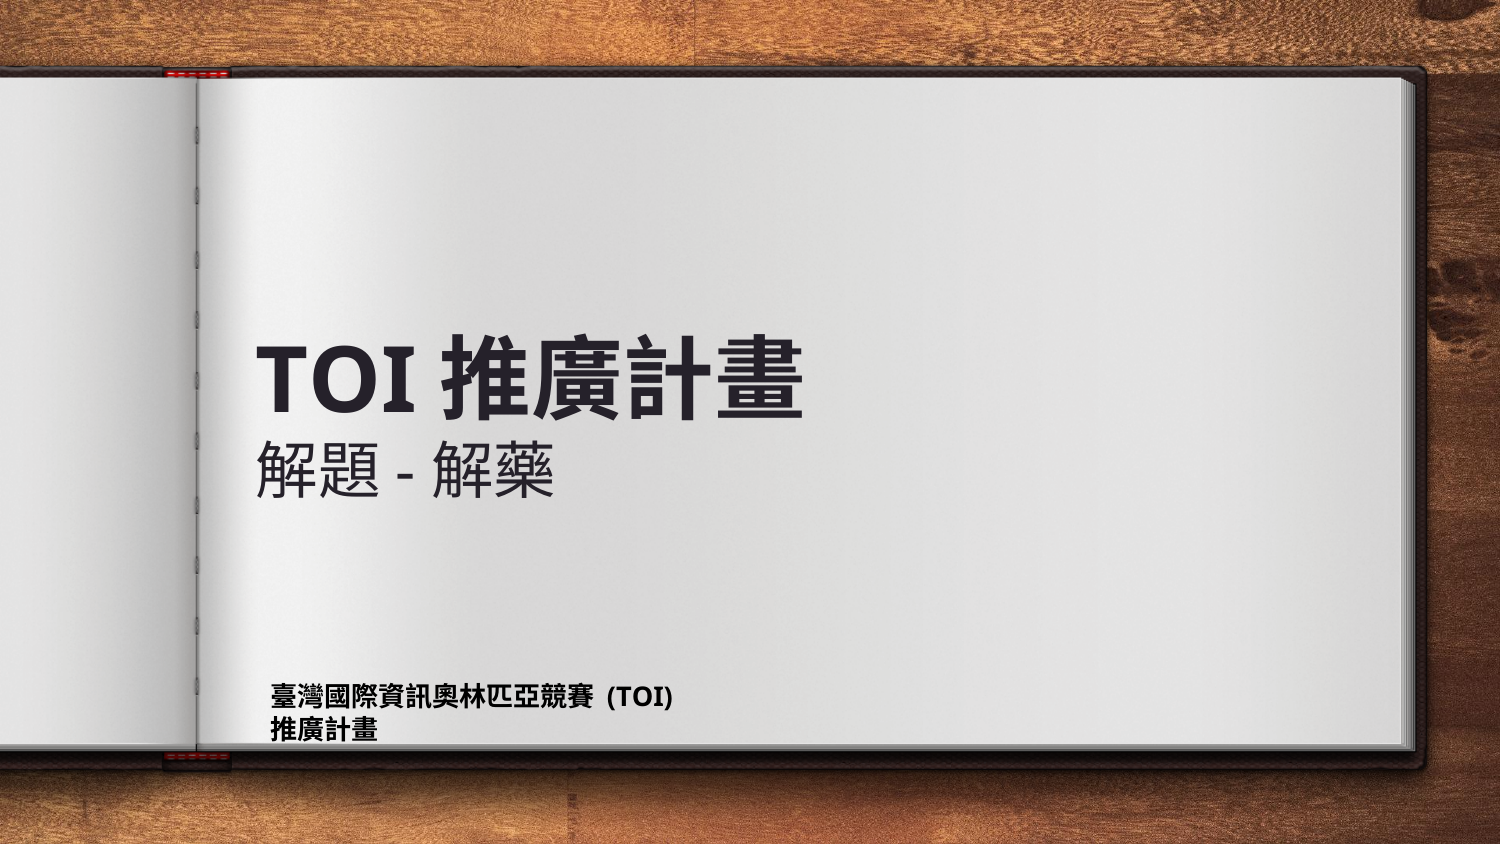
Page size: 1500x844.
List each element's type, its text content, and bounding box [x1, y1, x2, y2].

text_box TOI推廣計畫 解題-解藥 [240, 262, 894, 565]
